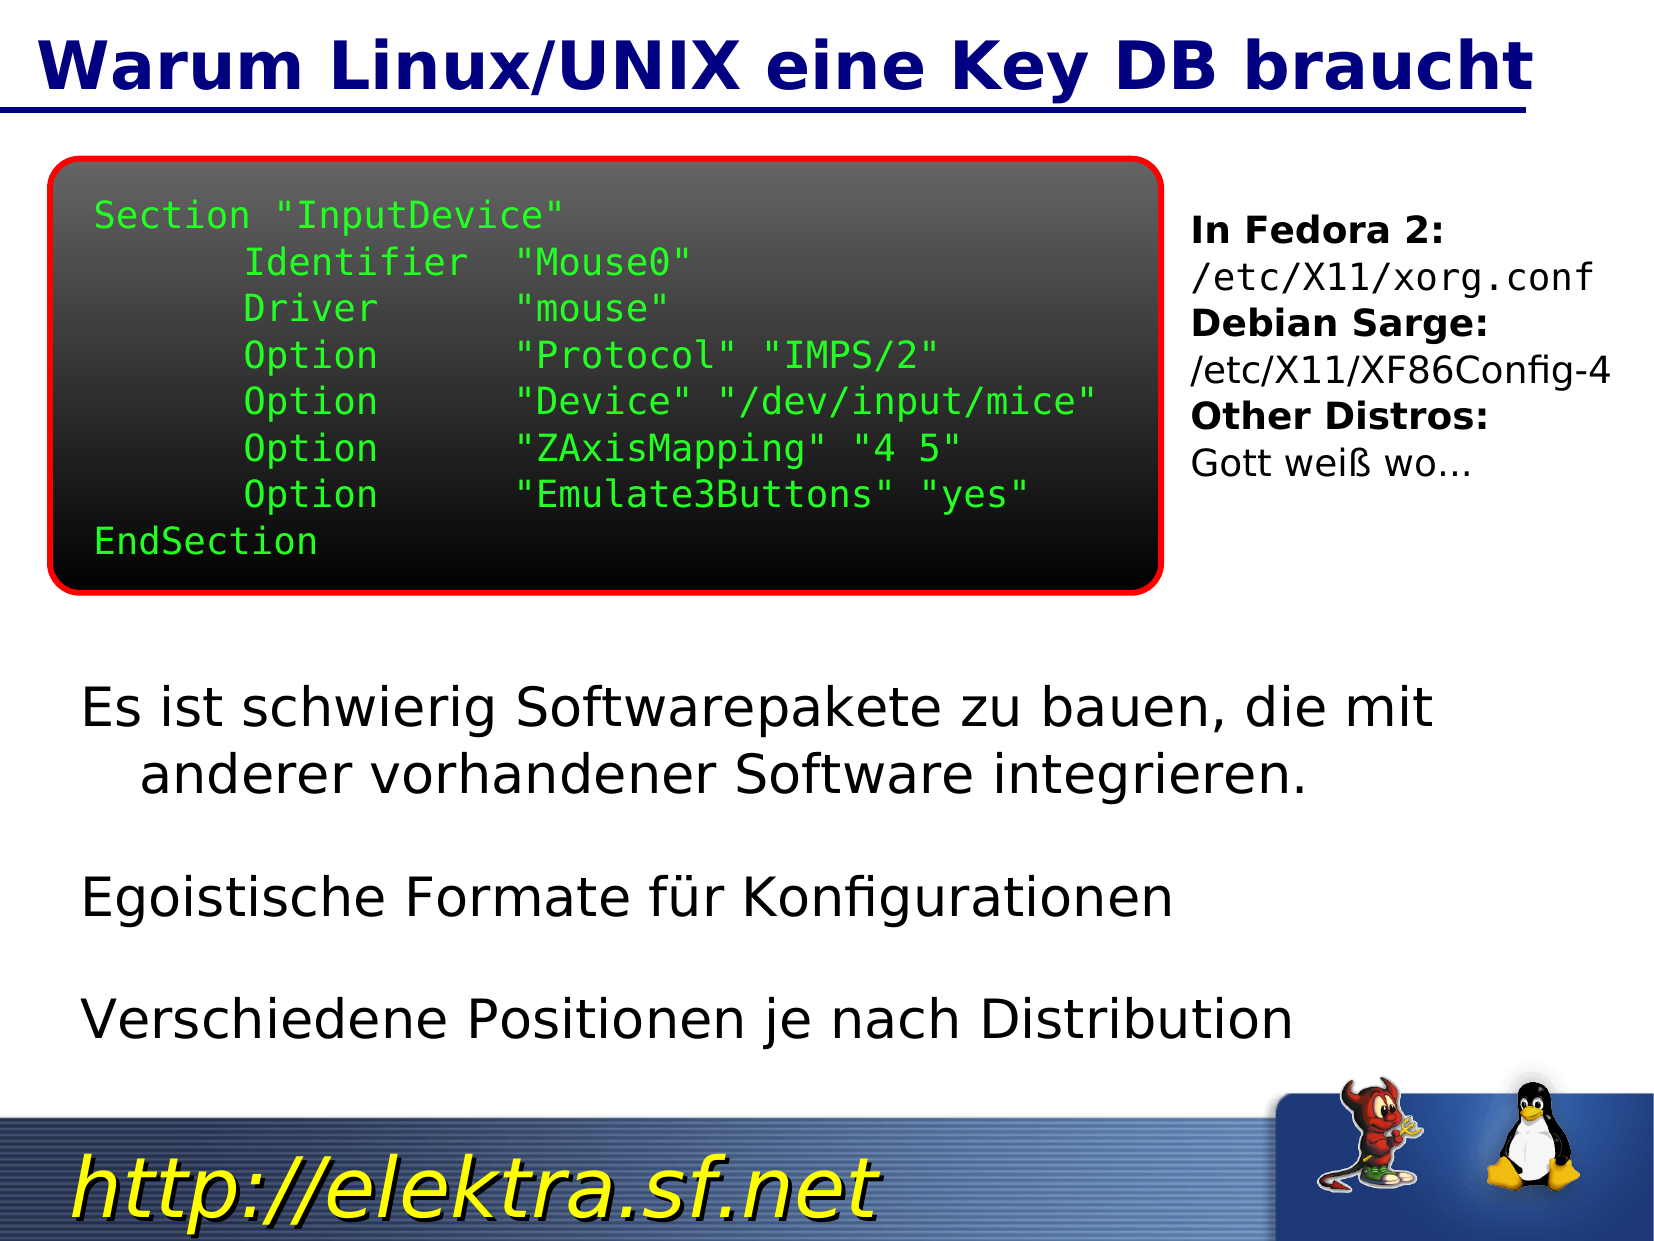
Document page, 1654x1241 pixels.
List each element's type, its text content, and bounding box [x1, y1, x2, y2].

text_box In Fedora 2: /etc/X11/xorg.conf Debian Sarge: /etc/X11/XF86Config-4 Other Distros: Gott weiß wo... [1190, 206, 1613, 483]
text_box Warum Linux/UNIX eine Key DB braucht [21, 14, 1611, 126]
picture [0, 1061, 1654, 1241]
text_box [49, 158, 1162, 593]
text_box Section "InputDevice" Identifier "Mouse0" Driver "mouse" Option "Protocol" "IMPS/2" Option "Device" "/dev/input/mice" Option "ZAxisMapping" "4 5" Option "Emulate3Buttons" "yes" EndSection [93, 191, 1118, 563]
list Es ist schwierig Softwarepakete zu bauen, die mit anderer vorhandener Software integrieren. Egoistische Formate für Konfigurationen Verschiedene Positionen je nach Distribution [65, 663, 1568, 1077]
